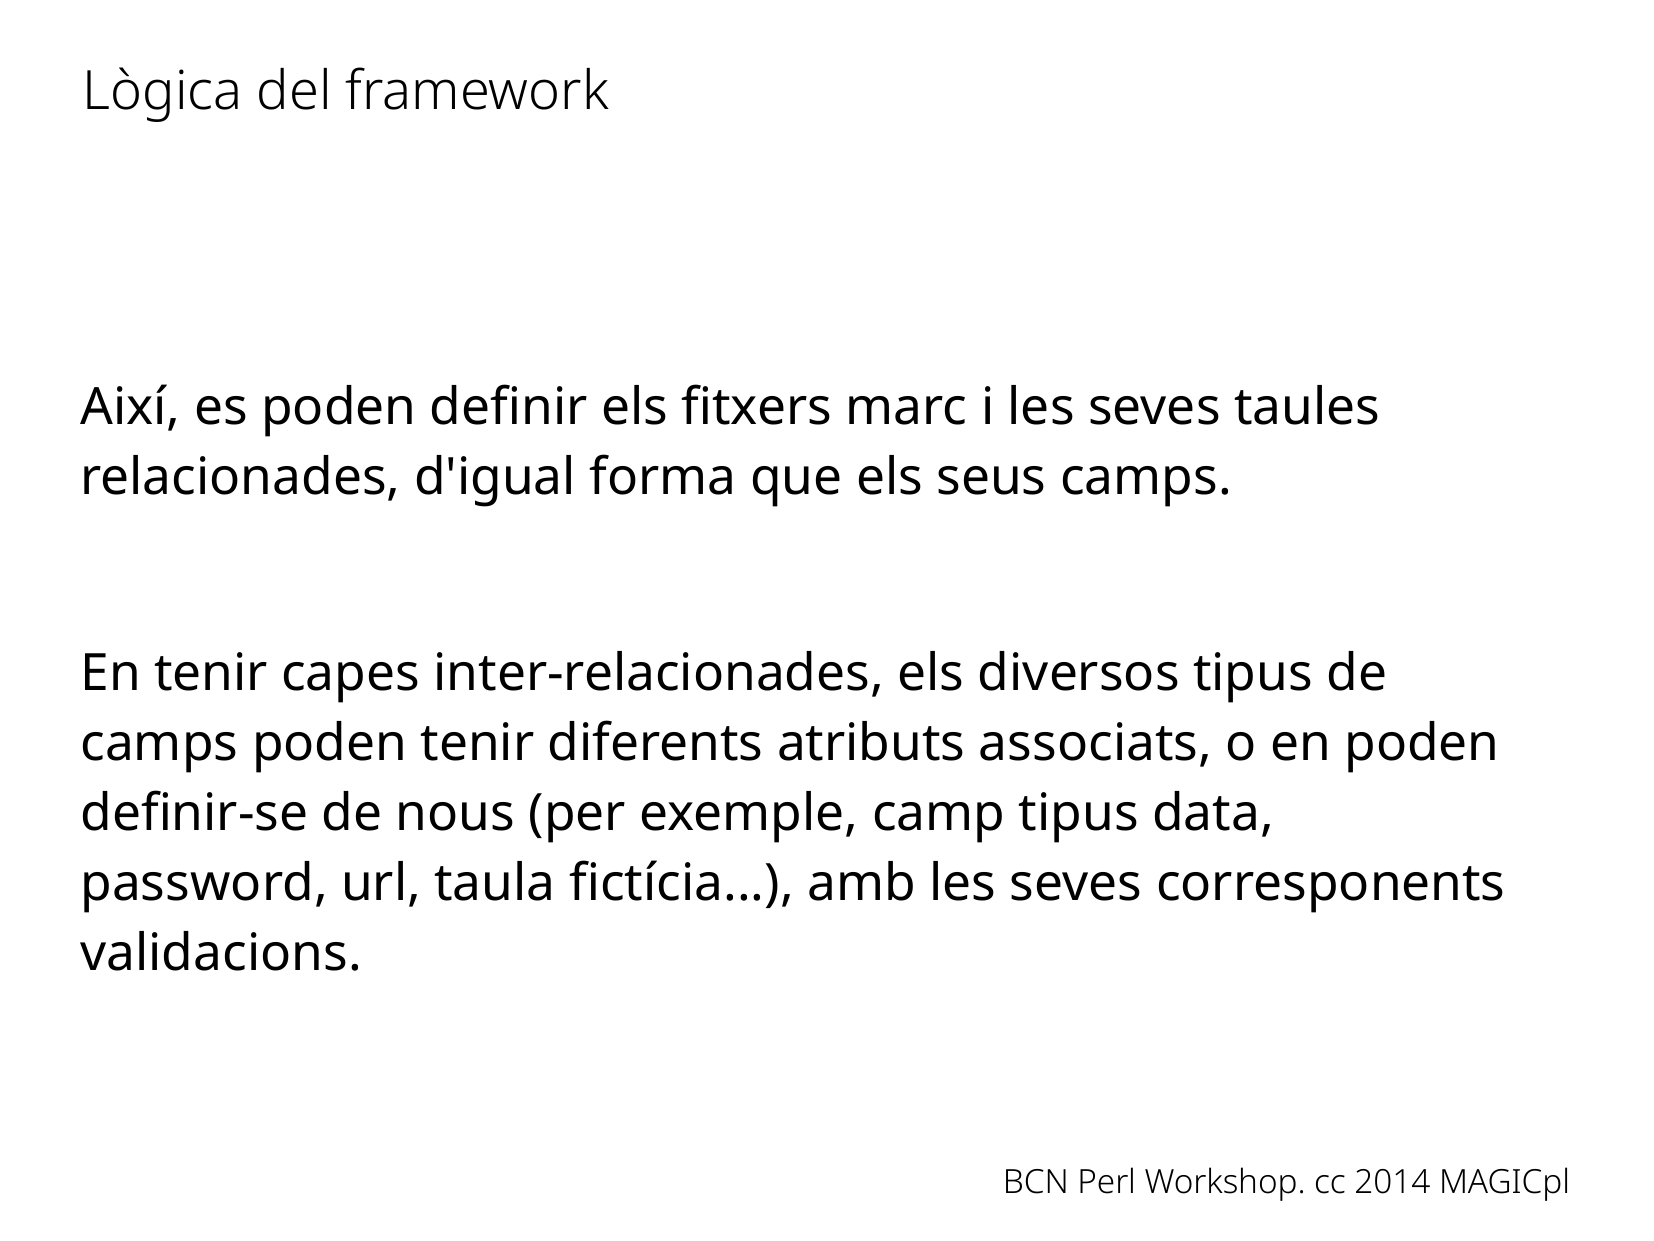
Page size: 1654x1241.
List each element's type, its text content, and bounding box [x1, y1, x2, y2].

list Així, es poden definir els fitxers marc i les seves taules relacionades, d'igual forma que els seus camps. En tenir capes inter-relacionades, els diversos tipus de camps poden tenir diferents atributs associats, o en poden definir-se de nous (per exemple, camp tipus data, password, url, taula fictícia...), amb les seves corresponents validacions. [80, 271, 1536, 991]
title Lògica del framework [82, 47, 1571, 130]
title BCN Perl Workshop. cc 2014 MAGICpl [82, 1139, 1571, 1223]
